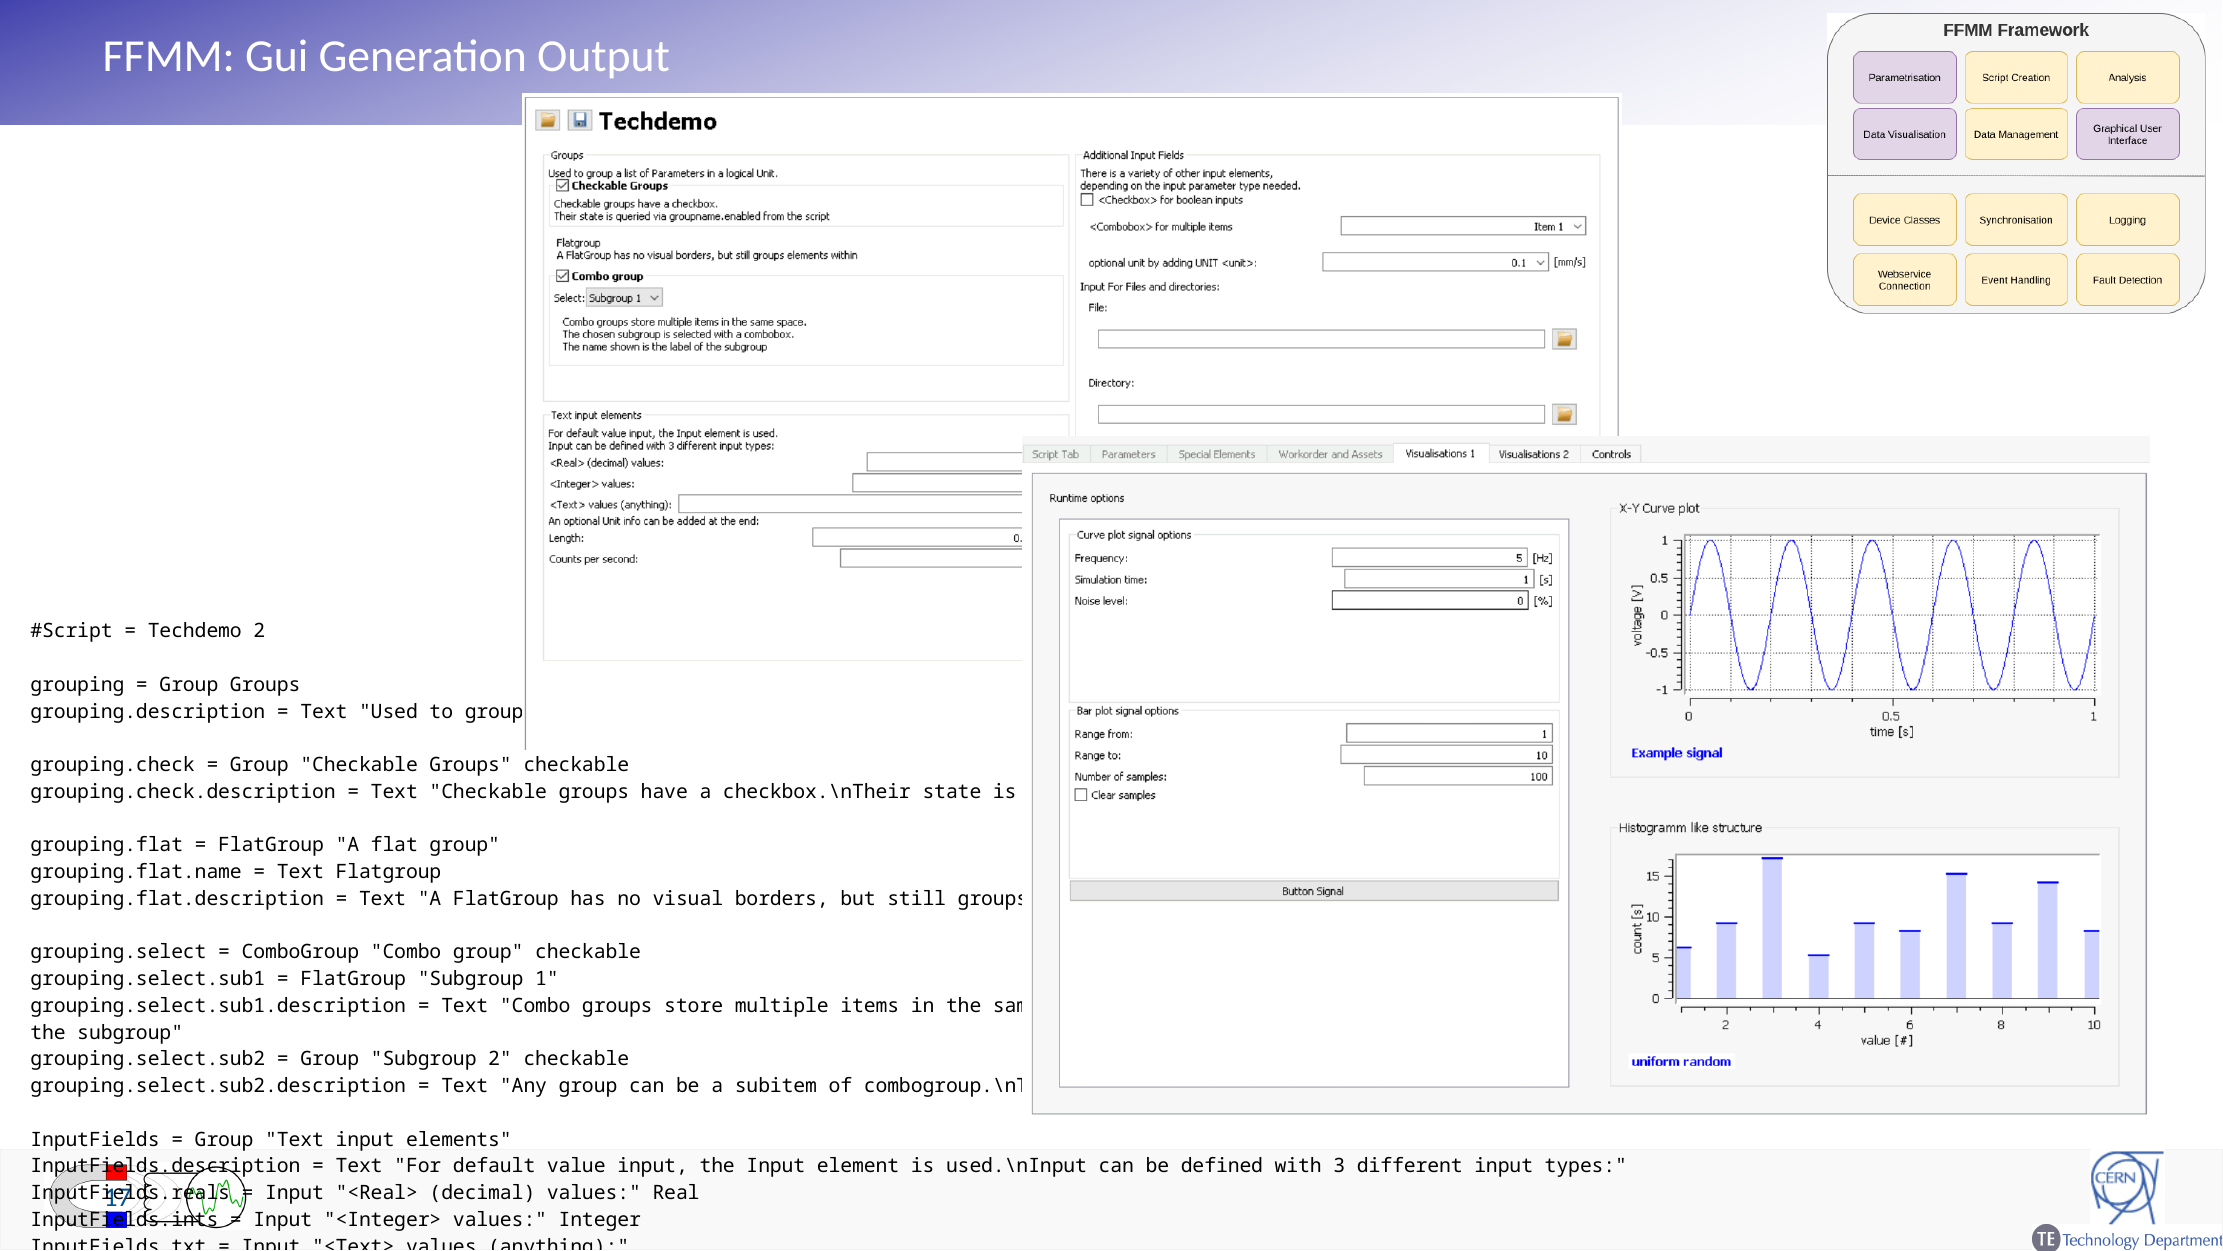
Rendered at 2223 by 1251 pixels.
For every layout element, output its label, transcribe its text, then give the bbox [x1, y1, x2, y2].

title FFMM: Gui Generation Output [94, 0, 1528, 107]
text_box #Script = Techdemo 2 grouping = Group Groups grouping.description = Text "Used to group a list of Parameters in a logical Unit." grouping.check = Group "Checkable Groups" checkable grouping.check.description = Text "Checkable groups have a checkbox.\nTheir state is queried via groupname.enabled from the script" grouping.flat = FlatGroup "A flat group" grouping.flat.name = Text Flatgroup grouping.flat.description = Text "A FlatGroup has no visual borders, but still groups elements within" grouping.select = ComboGroup "Combo group" checkable grouping.select.sub1 = FlatGroup "Subgroup 1" grouping.select.sub1.description = Text "Combo groups store multiple items in the same space.\nThe chosen subgroup is selected with a combobox.\nThe name shown is the label of the subgroup" grouping.select.sub2 = Group "Subgroup 2" checkable grouping.select.sub2.description = Text "Any group can be a subitem of combogroup.\nTo read the currently selected group, use group.selection in the script" InputFields = Group "Text input elements" InputFields.description = Text "For default value input, the Input element is used.\nInput can be defined with 3 different input types:" InputFields.reals = Input "<Real> (decimal) values:" Real InputFields.ints = Input "<Integer> values:" Integer InputFields.txt = Input "<Text> values (anything):" InputFields.desUnit = Text "An optional Unit info can be added at the end:" InputFields.unit = Input Length: Real mm InputFields.cps = Input "Counts per second:" Integer cps [15, 609, 2126, 1245]
picture [2032, 1149, 2223, 1251]
picture [522, 93, 2150, 1123]
picture [1827, 13, 2206, 314]
